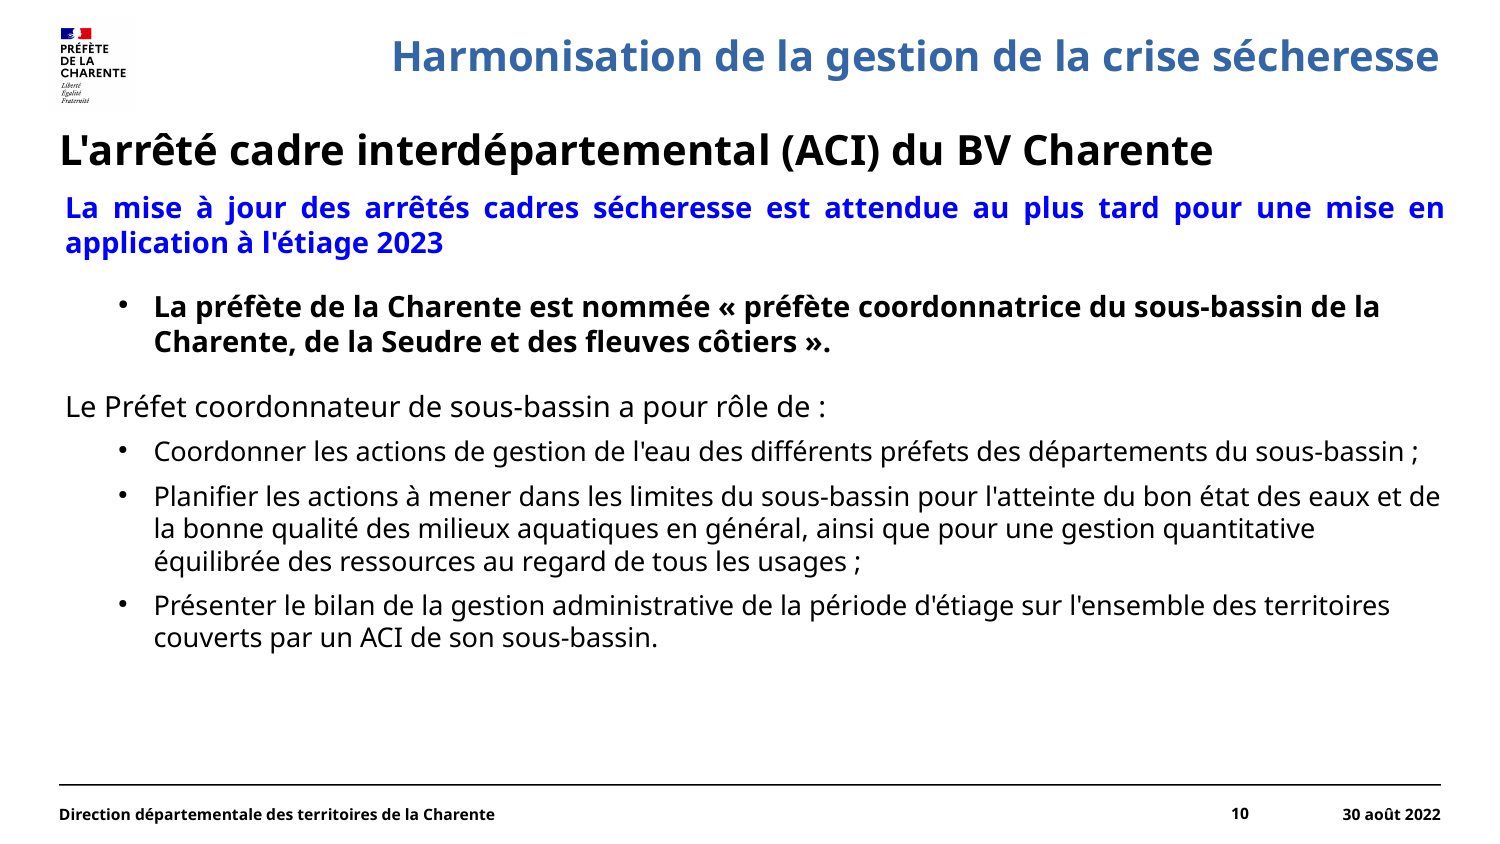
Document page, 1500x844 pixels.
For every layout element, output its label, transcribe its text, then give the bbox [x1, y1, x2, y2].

title L'arrêté cadre interdépartemental (ACI) du BV Charente [59, 129, 1441, 188]
picture [50, 17, 136, 114]
list Harmonisation de la gestion de la crise sécheresse [224, 29, 1441, 89]
text_box 30 août 2022 [1249, 784, 1442, 844]
slide_number <numéro> [1027, 784, 1249, 844]
footer Direction départementale des territoires de la Charente [59, 784, 1027, 844]
list La mise à jour des arrêtés cadres sécheresse est attendue au plus tard pour une mise en application à l'étiage 2023 La préfète de la Charente est nommée « préfète coordonnatrice du sous-bassin de la Charente, de la Seudre et des fleuves côtiers ». Le Préfet coordonnateur de sous-bassin a pour rôle de : Coordonner les actions de gestion de l'eau des différents préfets des départements du sous-bassin ; Planifier les actions à mener dans les limites du sous-bassin pour l'atteinte du bon état des eaux et de la bonne qualité des milieux aquatiques en général, ainsi que pour une gestion quantitative équilibrée des ressources au regard de tous les usages ; Présenter le bilan de la gestion administrative de la période d'étiage sur l'ensemble des territoires couverts par un ACI de son sous-bassin. [59, 188, 1453, 768]
